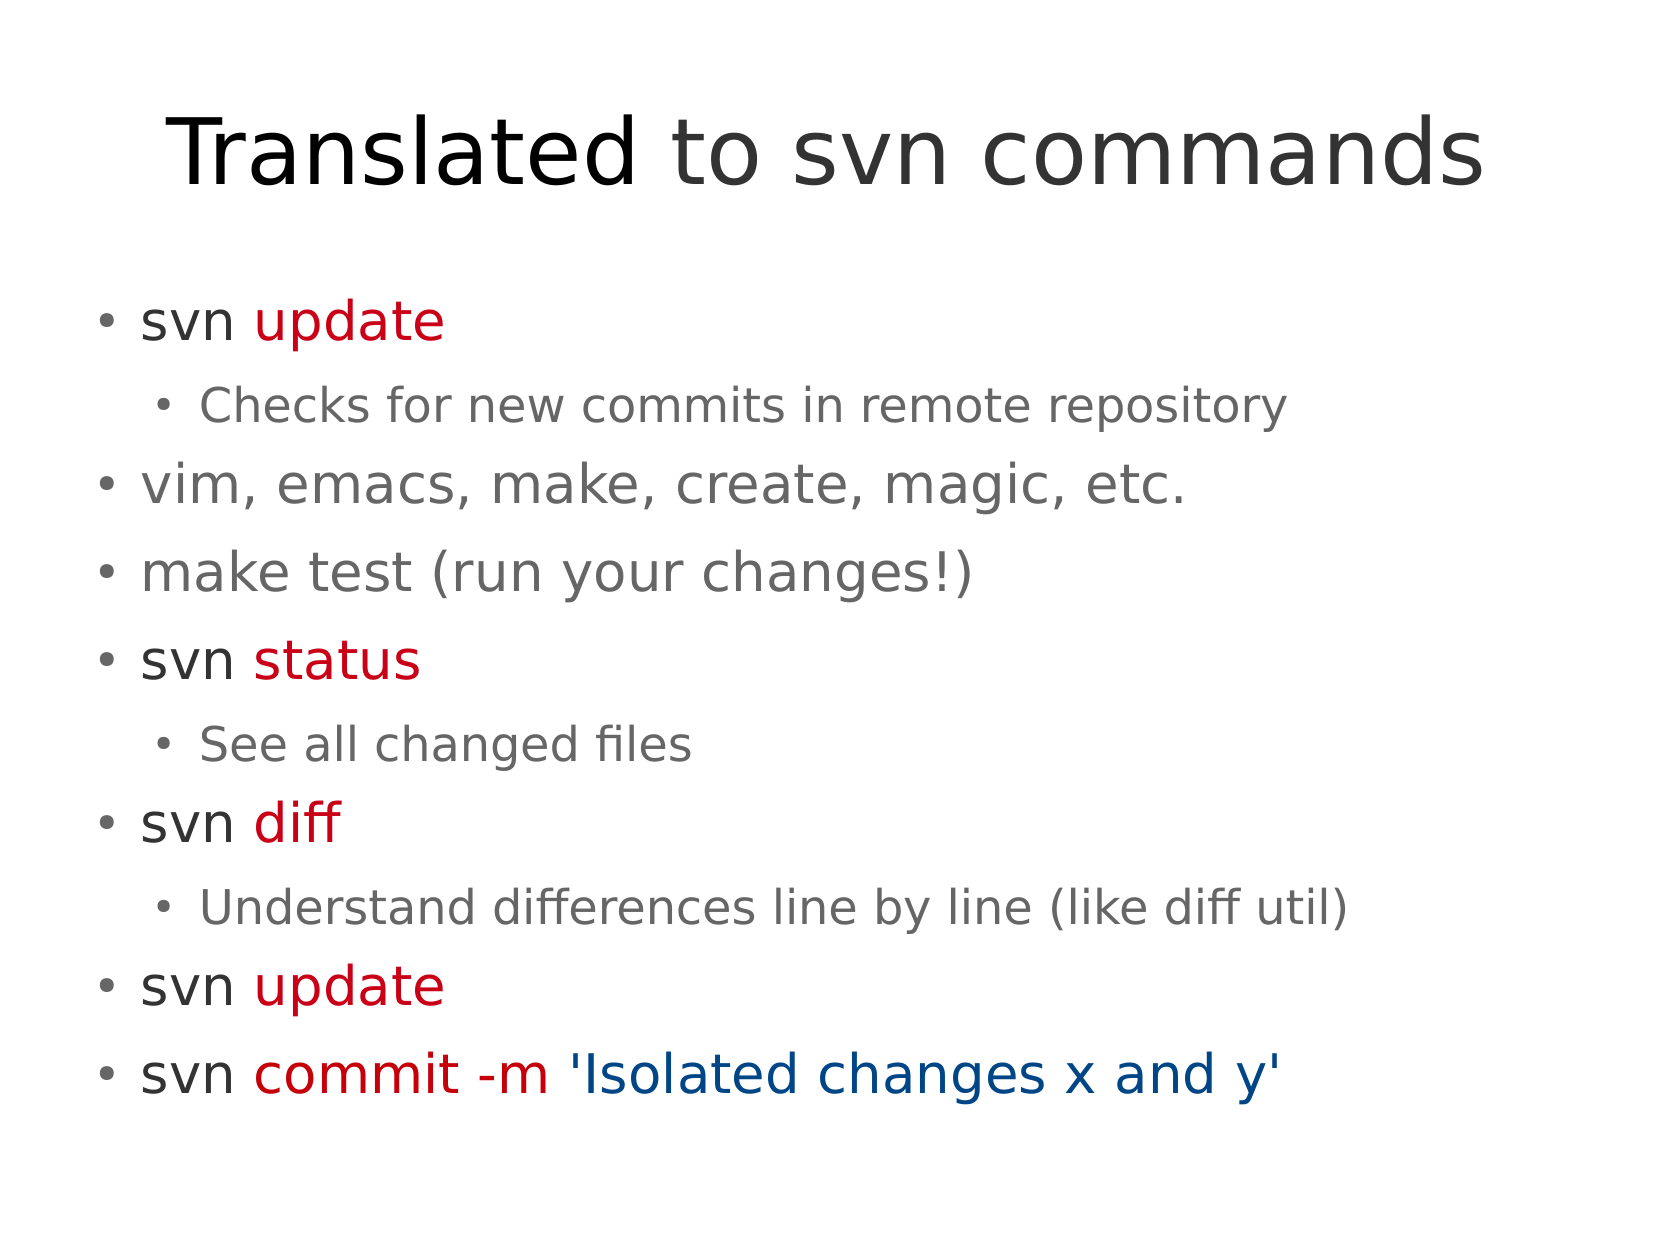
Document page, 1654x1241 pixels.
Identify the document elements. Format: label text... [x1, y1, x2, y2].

list svn update Checks for new commits in remote repository vim, emacs, make, create, magic, etc. make test (run your changes!) svn status See all changed files svn diff Understand differences line by line (like diff util) svn update svn commit -m 'Isolated changes x and y' [82, 290, 1571, 1109]
title Translated to svn commands [82, 56, 1571, 250]
